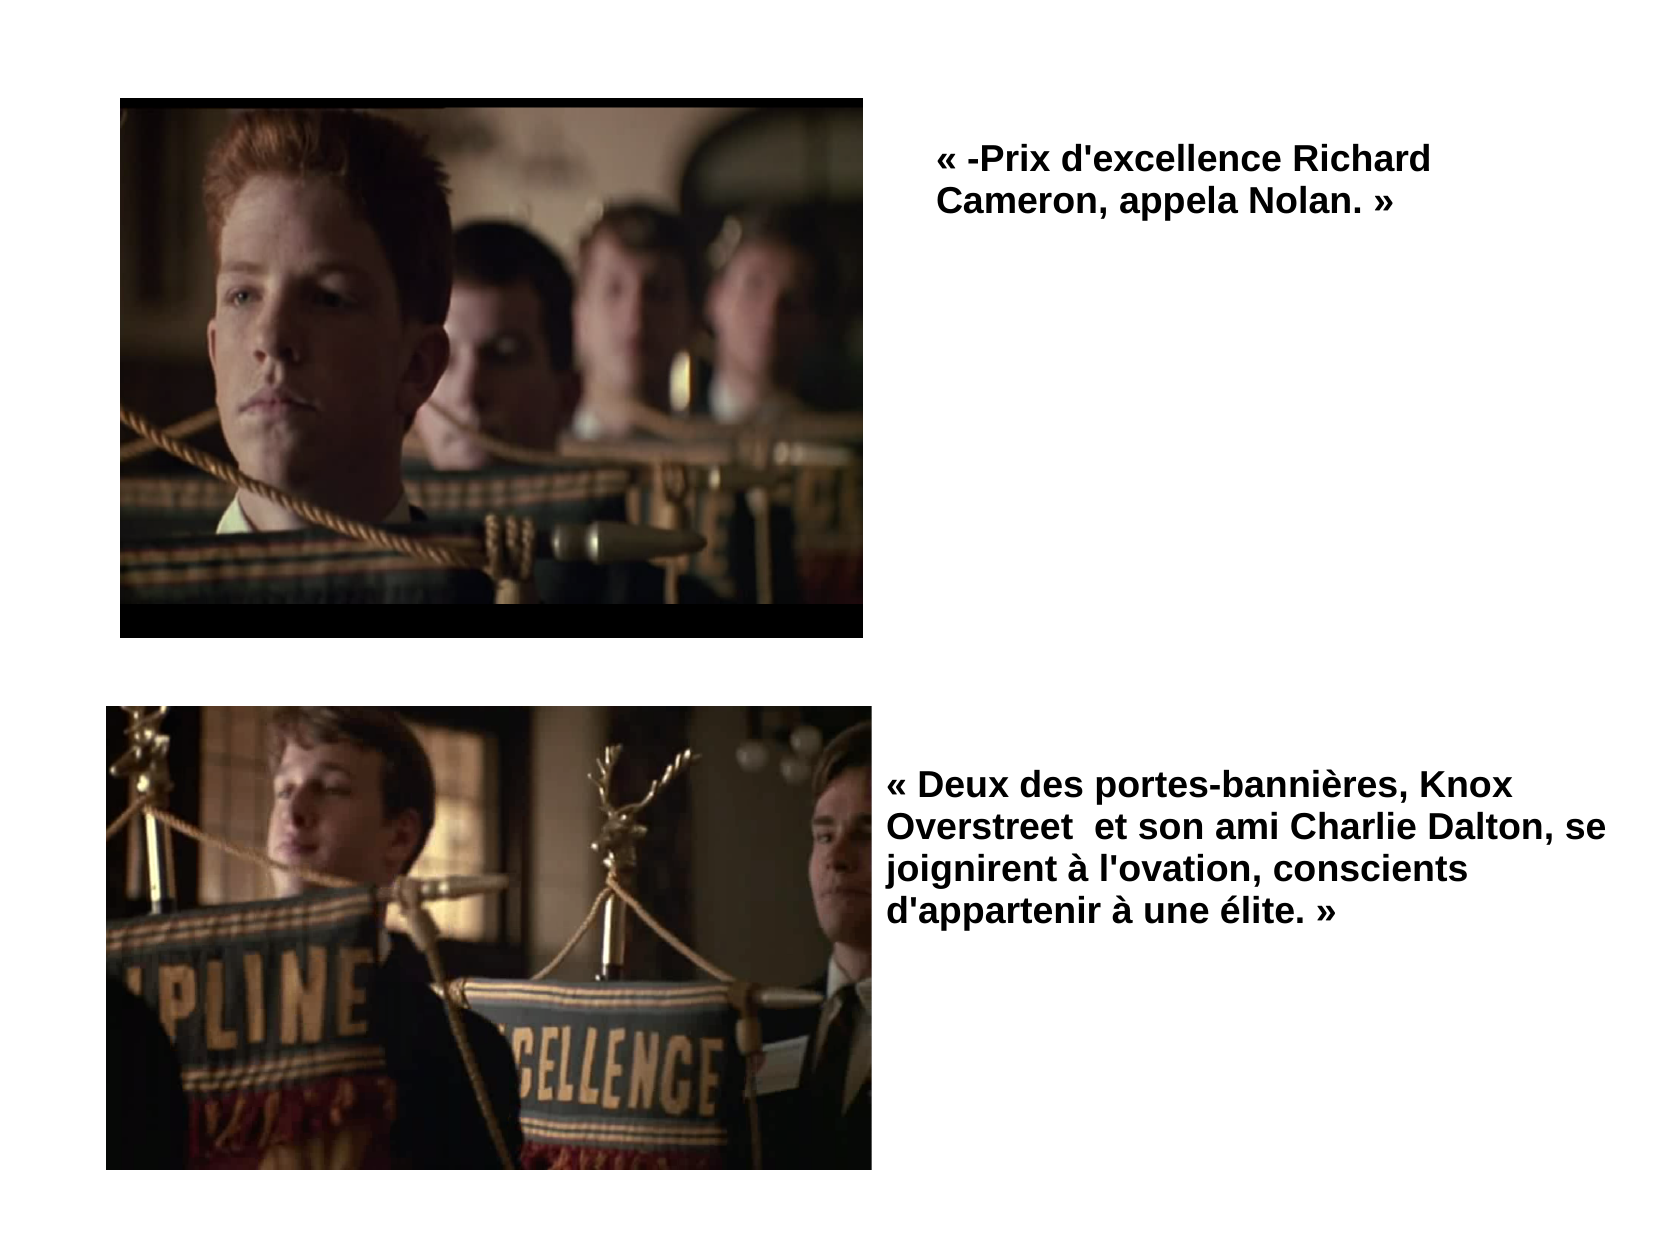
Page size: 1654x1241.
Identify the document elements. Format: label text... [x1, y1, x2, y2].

text_box « -Prix d'excellence Richard Cameron, appela Nolan. » [921, 129, 1571, 349]
picture [106, 706, 872, 1170]
picture [120, 98, 863, 638]
text_box « Deux des portes-bannières, Knox Overstreet et son ami Charlie Dalton, se joignirent à l'ovation, conscients d'appartenir à une élite. » [871, 755, 1642, 1099]
